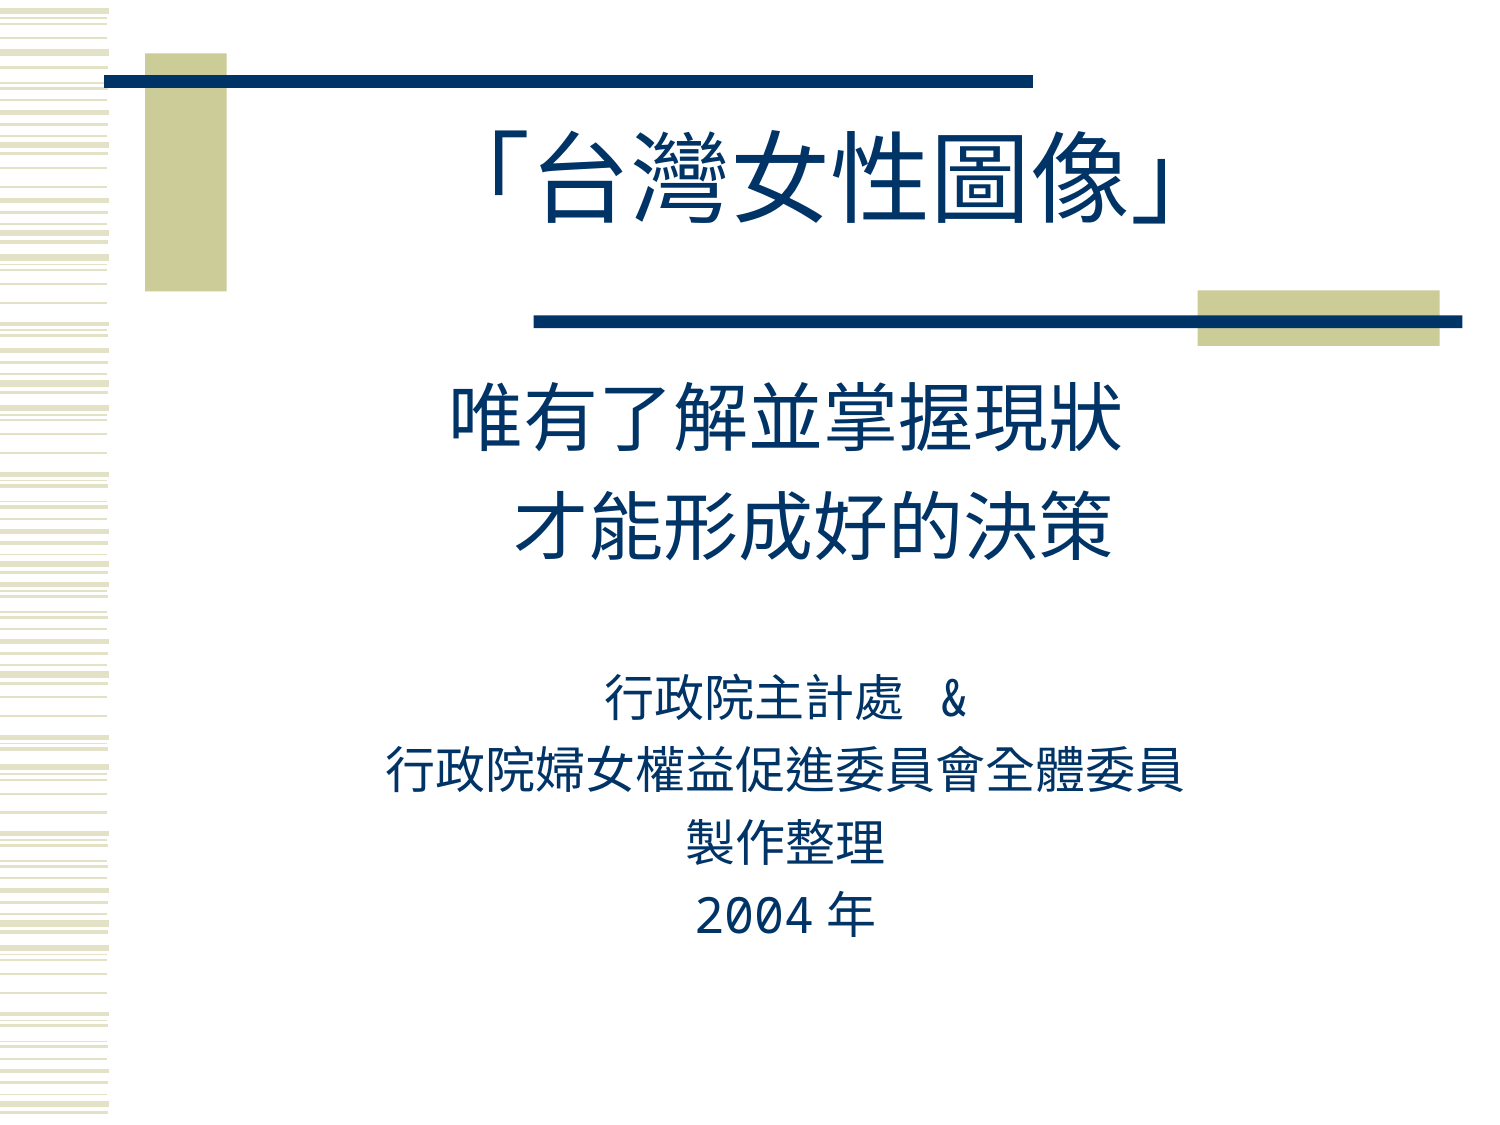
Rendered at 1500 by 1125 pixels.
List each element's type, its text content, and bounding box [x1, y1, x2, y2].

title 「台灣女性圖像」 [225, 99, 1436, 288]
list 唯有了解並掌握現狀 才能形成好的決策 行政院主計處 & 行政院婦女權益促進委員會全體委員 製作整理 2004年 [132, 363, 1439, 1000]
